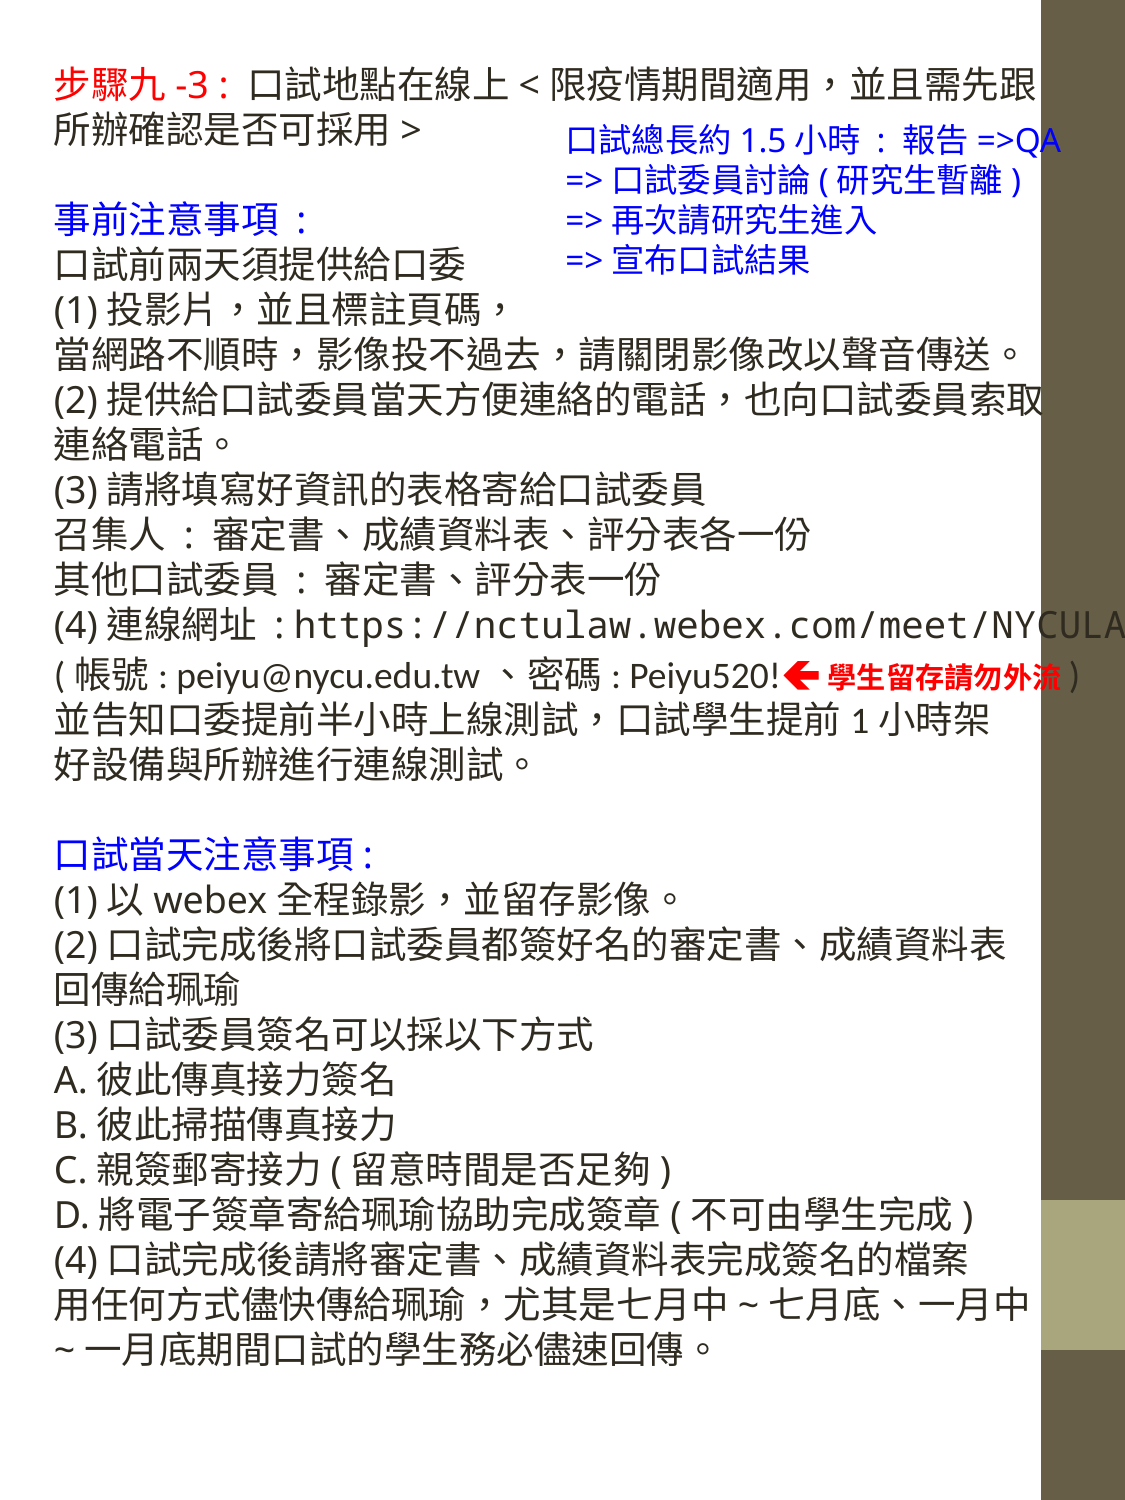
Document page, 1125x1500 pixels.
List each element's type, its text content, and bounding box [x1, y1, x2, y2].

text_box 步驟九-3 : 口試地點在線上<限疫情期間適用，並且需先跟 所辦確認是否可採用> 事前注意事項 : 口試前兩天須提供給口委 (1)投影片，並且標註頁碼， 當網路不順時，影像投不過去，請關閉影像改以聲音傳送。 (2)提供給口試委員當天方便連絡的電話，也向口試委員索取 連絡電話。 (3)請將填寫好資訊的表格寄給口試委員 召集人 : 審定書、成績資料表、評分表各一份 其他口試委員 : 審定書、評分表一份 (4)連線網址 : https://nctulaw.webex.com/meet/NYCULAW (帳號: peiyu@nycu.edu.tw、密碼: Peiyu520!學生留存請勿外流) 並告知口委提前半小時上線測試，口試學生提前1小時架 好設備與所辦進行連線測試。 口試當天注意事項: (1)以webex全程錄影，並留存影像。 (2)口試完成後將口試委員都簽好名的審定書、成績資料表 回傳給珮瑜 (3)口試委員簽名可以採以下方式 A.彼此傳真接力簽名 B.彼此掃描傳真接力 C.親簽郵寄接力(留意時間是否足夠) D.將電子簽章寄給珮瑜協助完成簽章(不可由學生完成) (4)口試完成後請將審定書、成績資料表完成簽名的檔案 用任何方式儘快傳給珮瑜，尤其是七月中~七月底、一月中 ~一月底期間口試的學生務必儘速回傳。 [39, 53, 1125, 1500]
text_box 口試總長約1.5小時 : 報告=>QA =>口試委員討論(研究生暫離) =>再次請研究生進入 =>宣布口試結果 [550, 112, 1055, 289]
